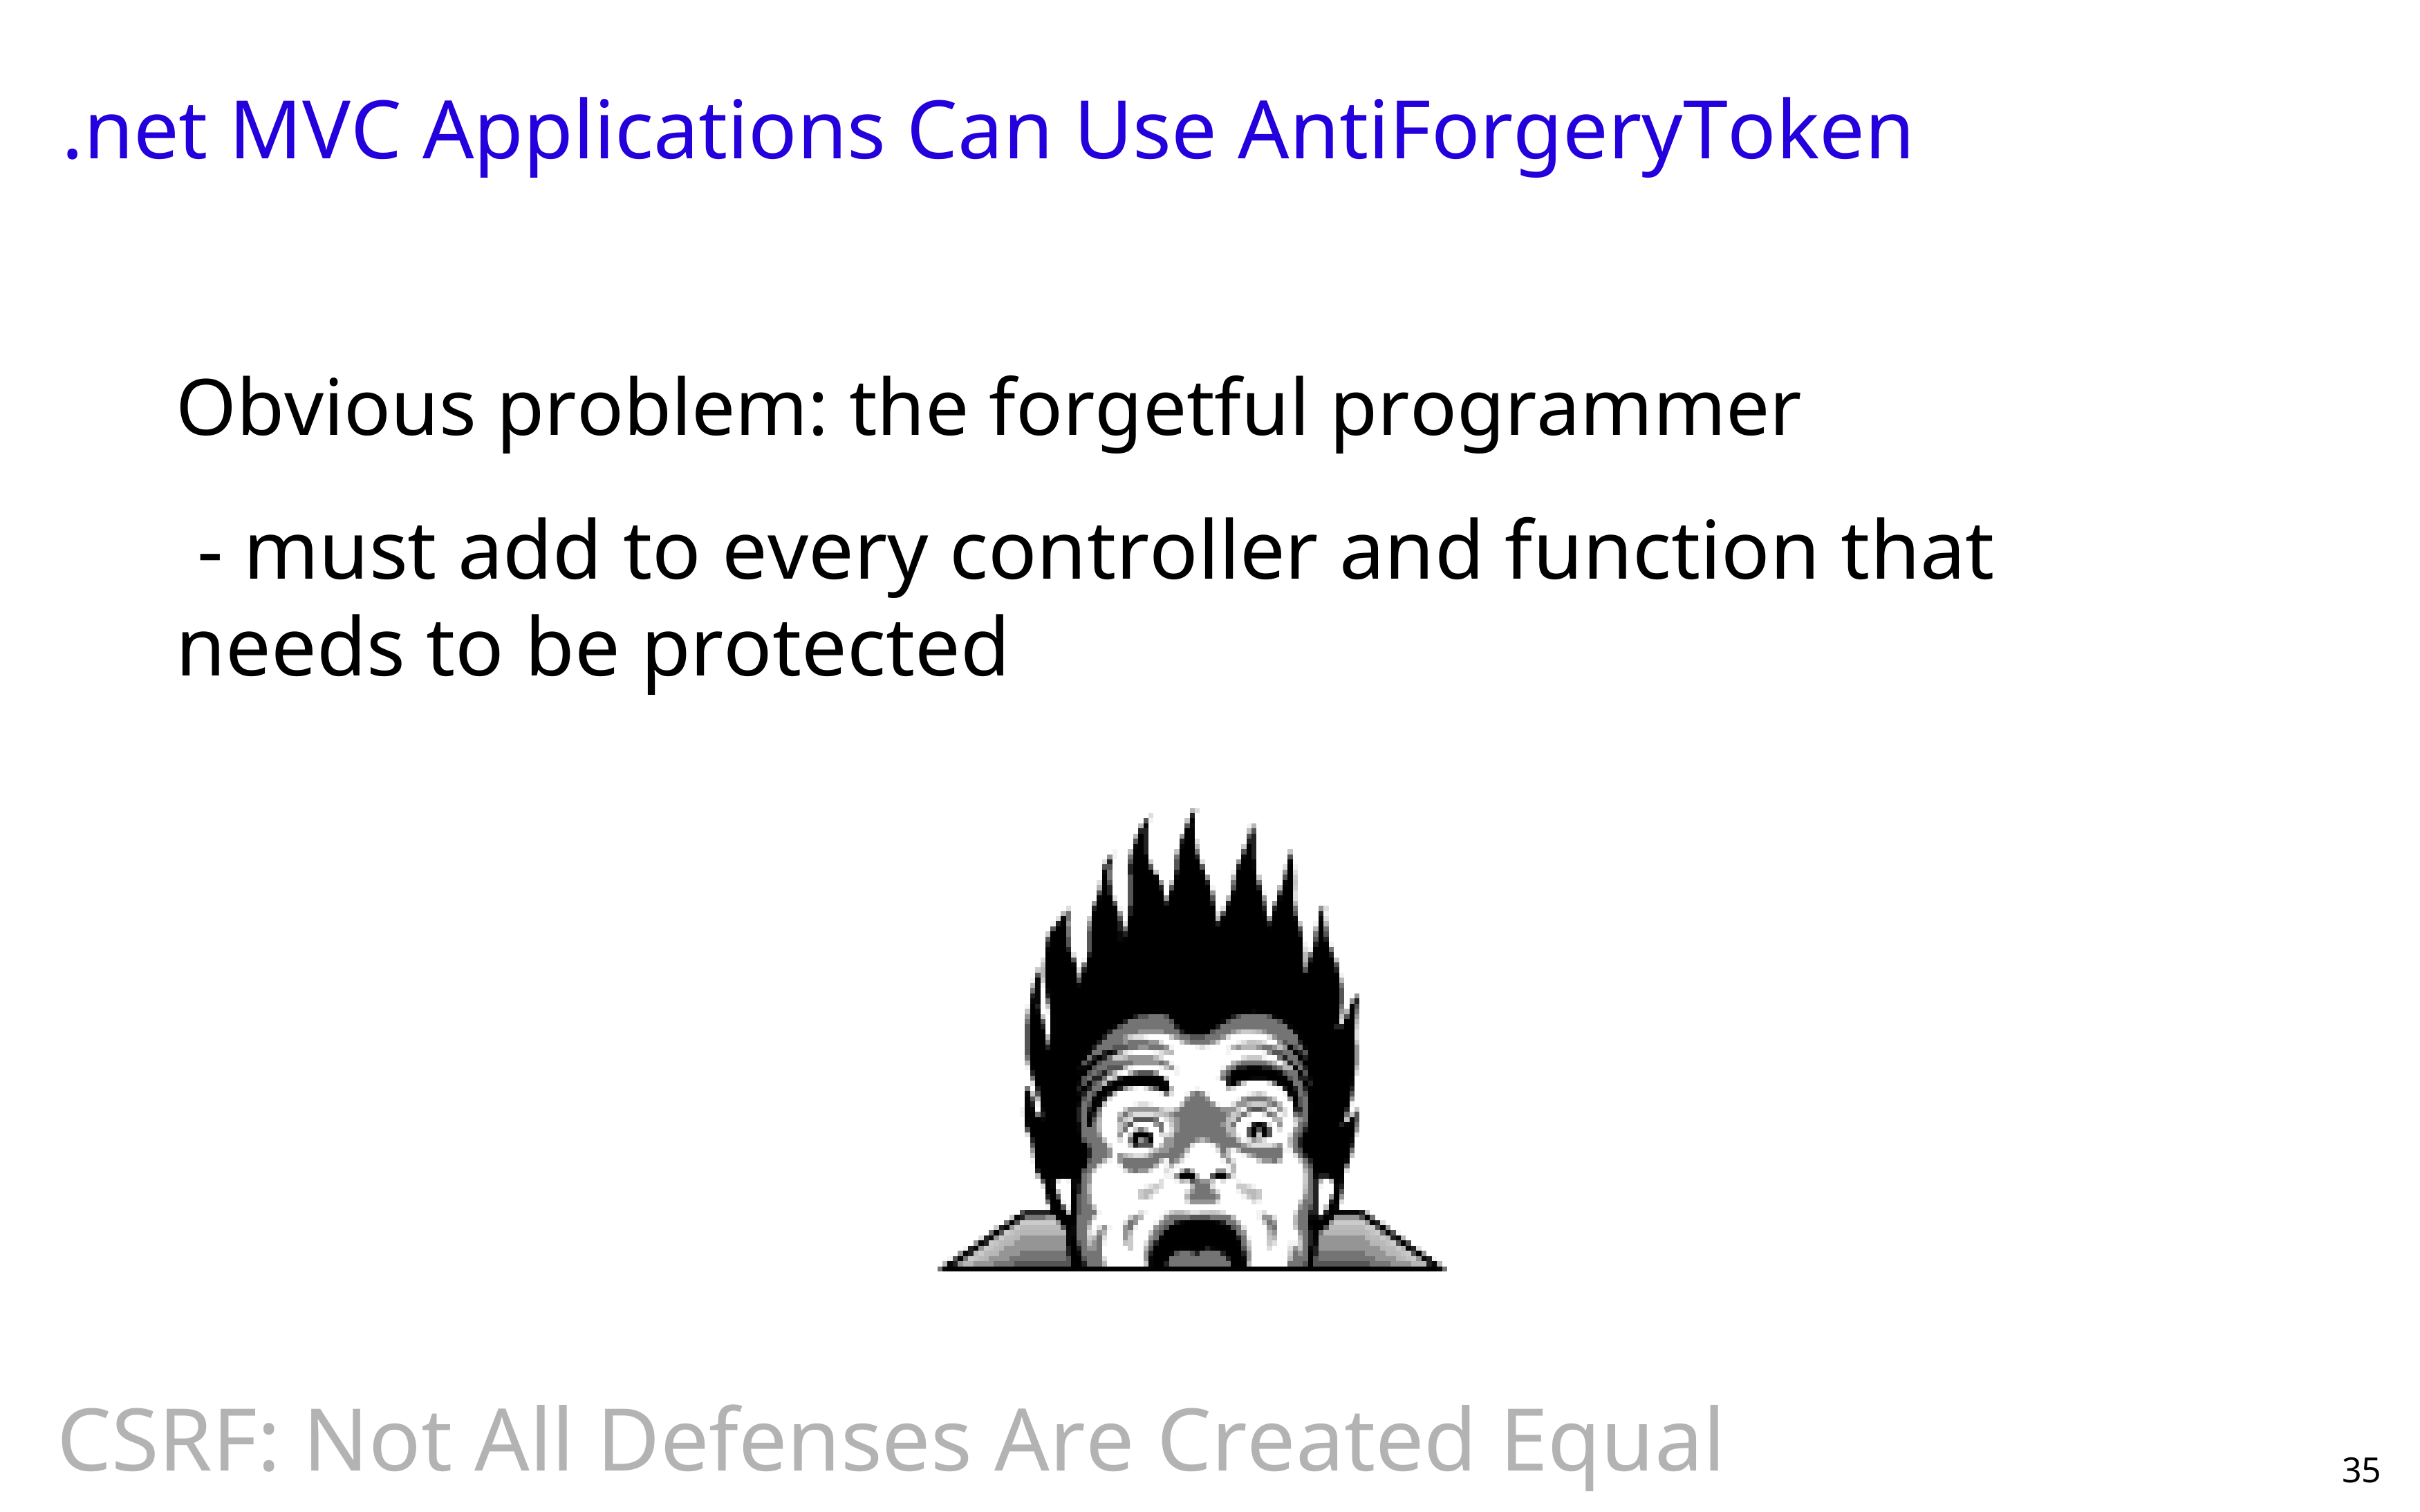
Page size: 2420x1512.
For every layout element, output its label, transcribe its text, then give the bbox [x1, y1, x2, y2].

text_box <number> [2334, 1443, 2390, 1497]
text_box Obvious problem: the forgetful programmer - must add to every controller and function that needs to be protected [166, 353, 2251, 698]
text_box .net MVC Applications Can Use AntiForgeryToken [52, 73, 2293, 180]
picture [938, 808, 1453, 1277]
